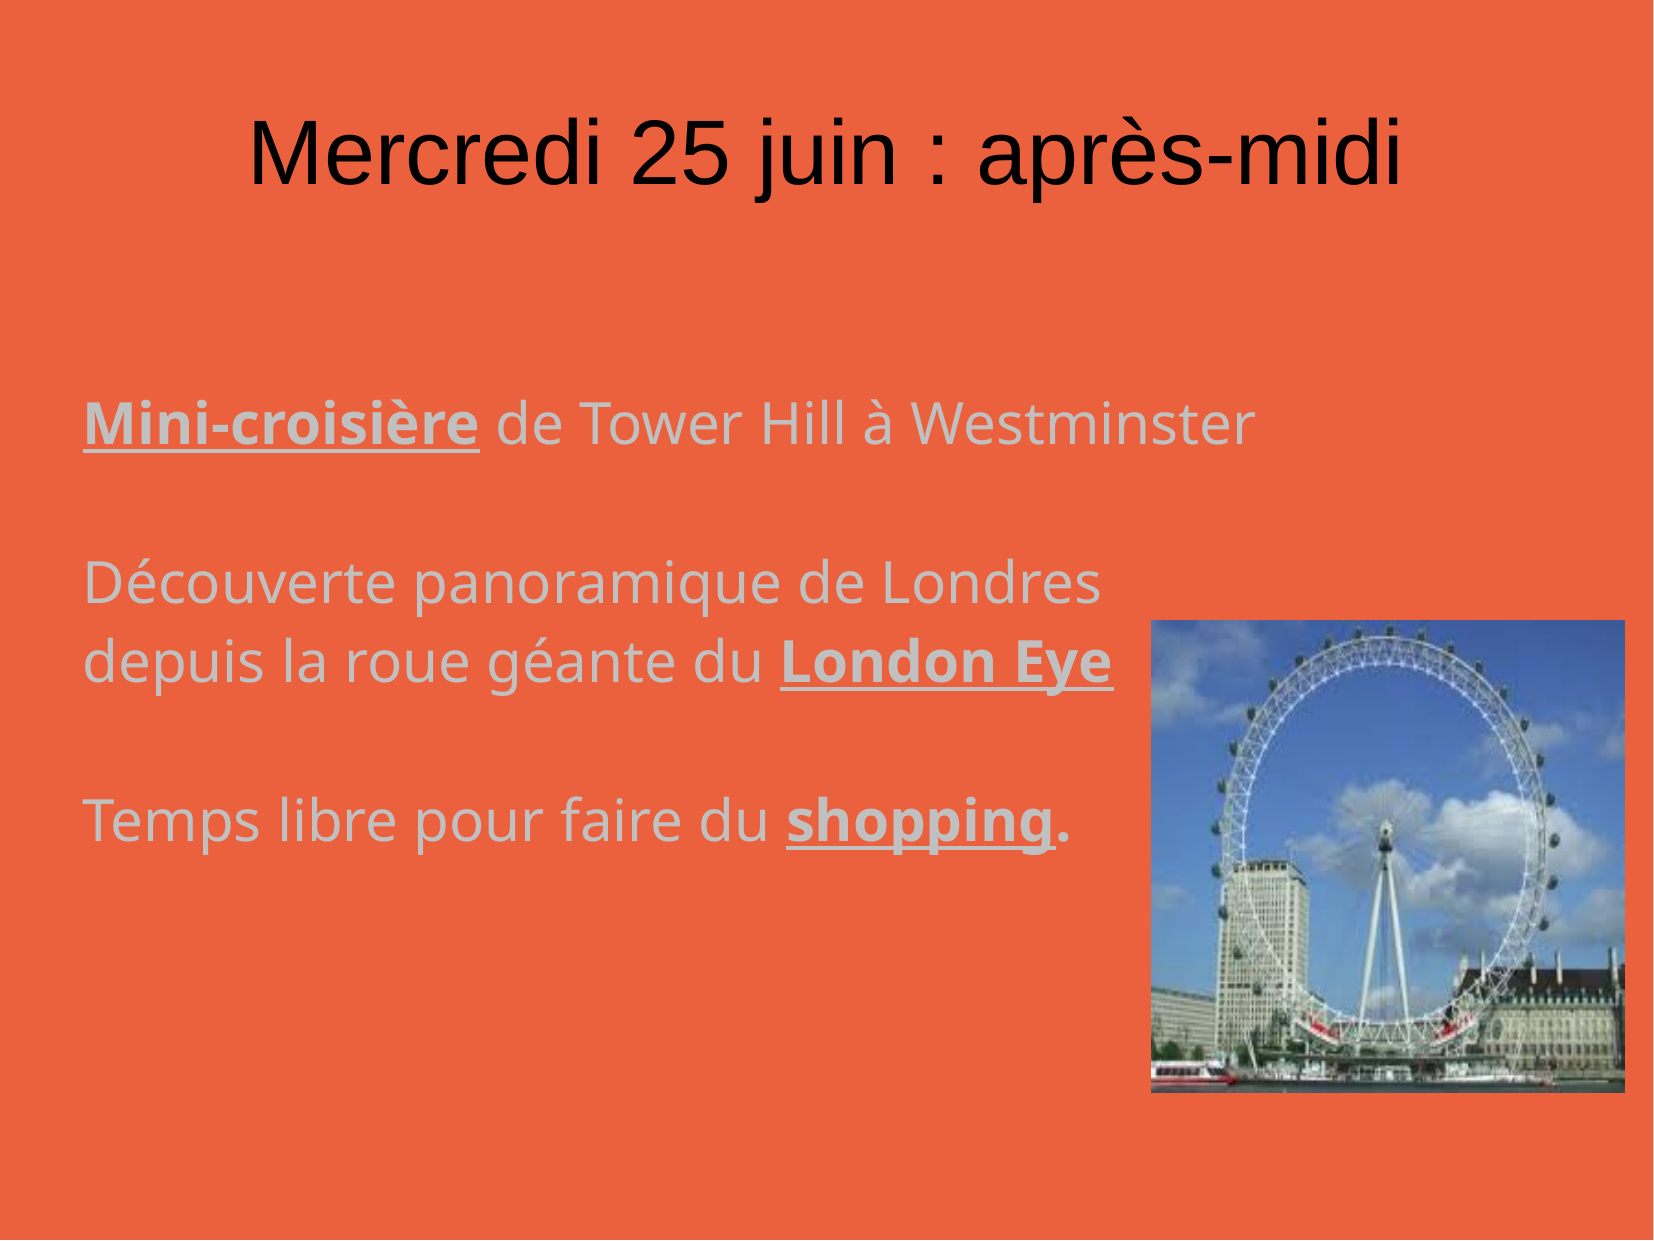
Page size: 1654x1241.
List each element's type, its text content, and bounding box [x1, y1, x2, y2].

picture [1151, 620, 1625, 1093]
text_box Mini-croisière de Tower Hill à Westminster Découverte panoramique de Londres depuis la roue géante du London Eye Temps libre pour faire du shopping. [82, 290, 1571, 1109]
title Mercredi 25 juin : après-midi [82, 49, 1571, 257]
